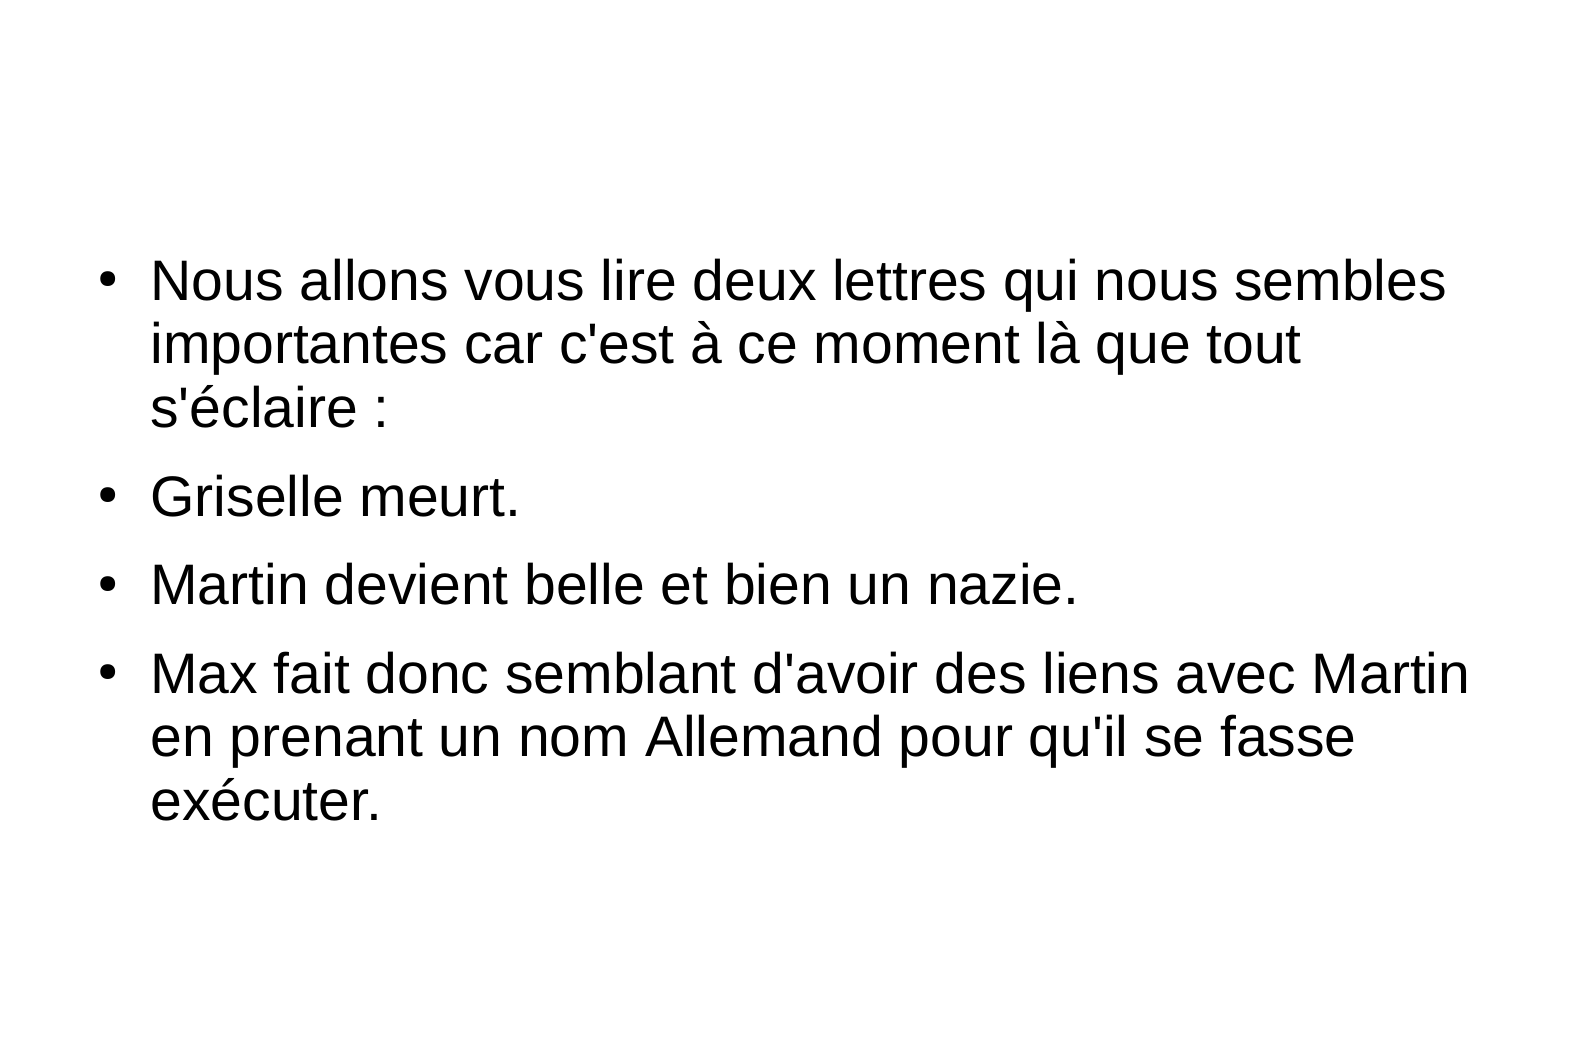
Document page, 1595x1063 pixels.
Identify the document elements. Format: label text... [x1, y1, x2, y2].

list Nous allons vous lire deux lettres qui nous sembles importantes car c'est à ce moment là que tout s'éclaire : Griselle meurt. Martin devient belle et bien un nazie. Max fait donc semblant d'avoir des liens avec Martin en prenant un nom Allemand pour qu'il se fasse exécuter. [79, 248, 1515, 951]
